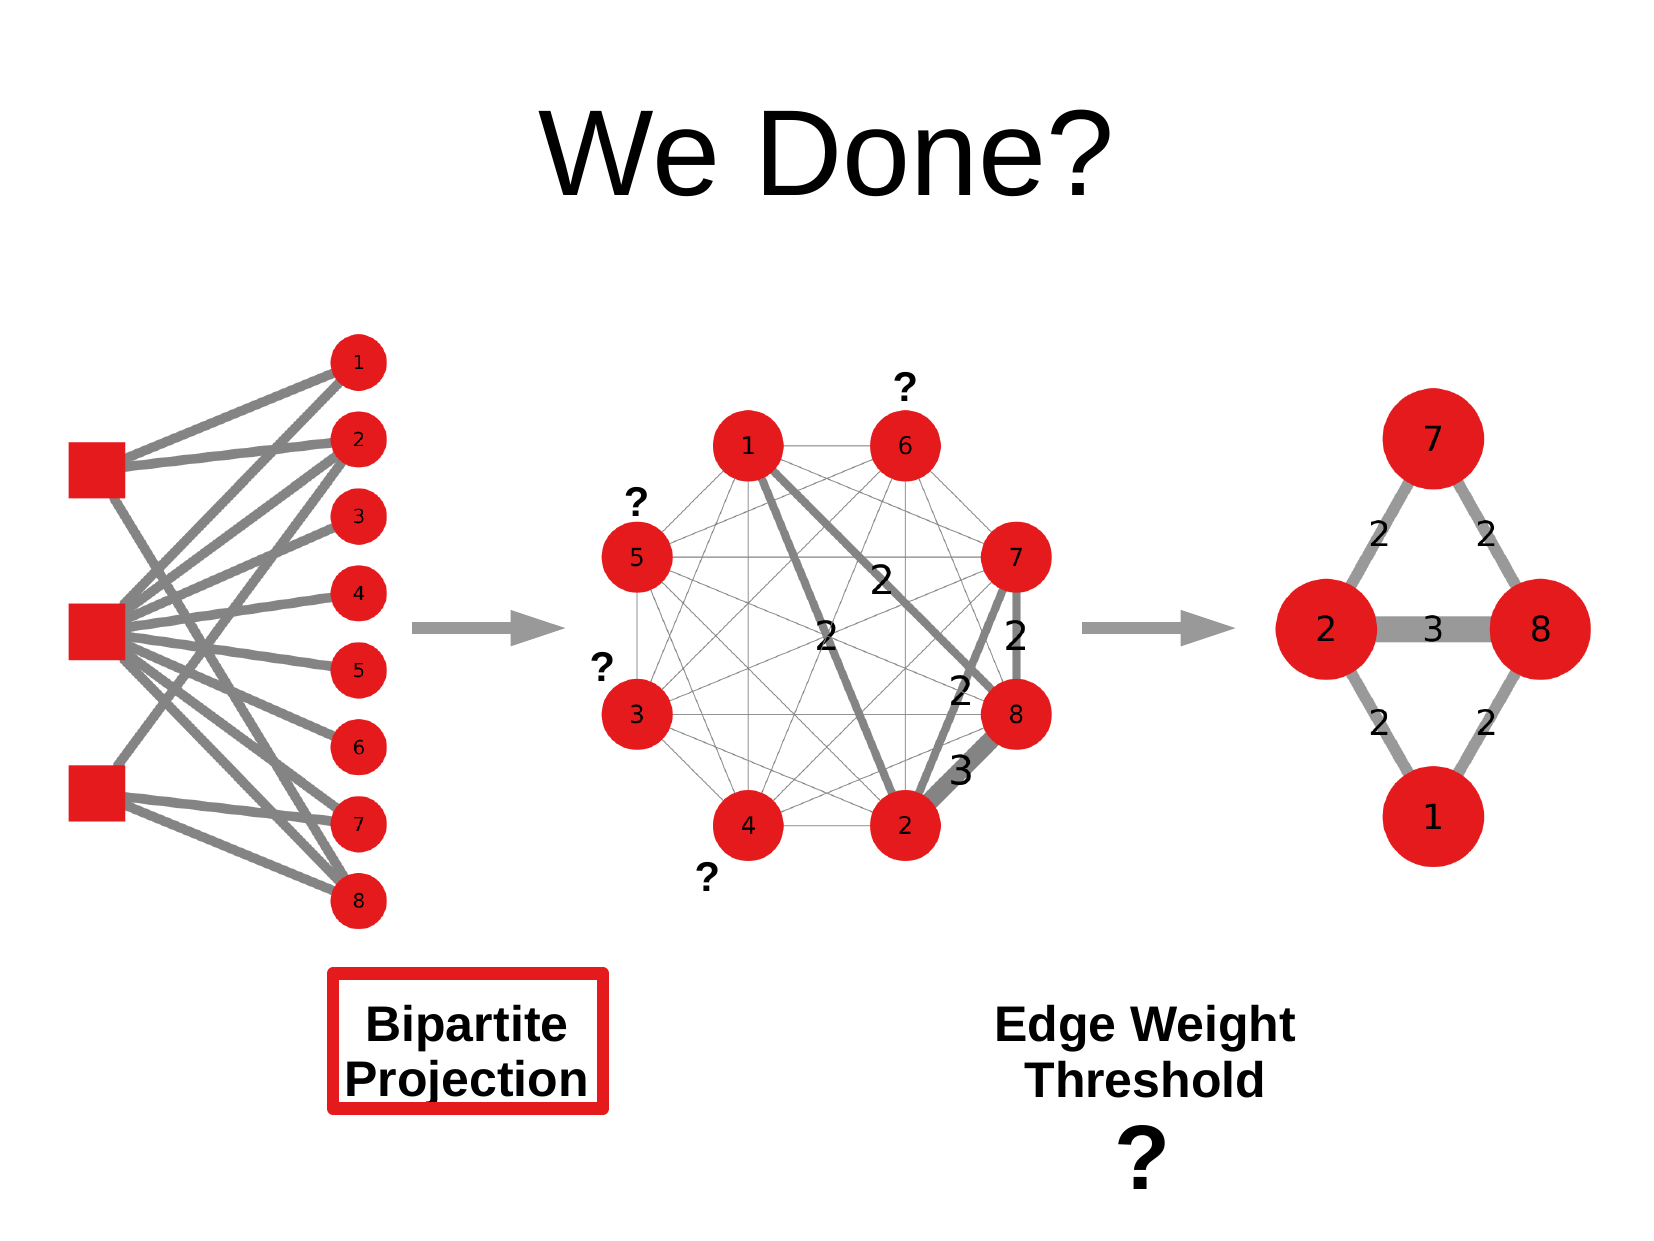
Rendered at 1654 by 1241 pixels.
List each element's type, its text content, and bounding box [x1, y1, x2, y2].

title We Done? [82, 49, 1571, 257]
text_box ? [877, 356, 934, 411]
text_box Edge Weight Threshold [979, 988, 1318, 1098]
text_box Bipartite Projection [339, 988, 597, 1098]
text_box ? [574, 635, 631, 691]
text_box ? [679, 845, 736, 901]
picture [1275, 388, 1591, 867]
text_box ? [609, 470, 665, 526]
picture [601, 410, 1052, 861]
text_box ? [1099, 1099, 1186, 1201]
text_box Bipartite Projection [609, 988, 616, 1098]
picture [68, 334, 387, 929]
